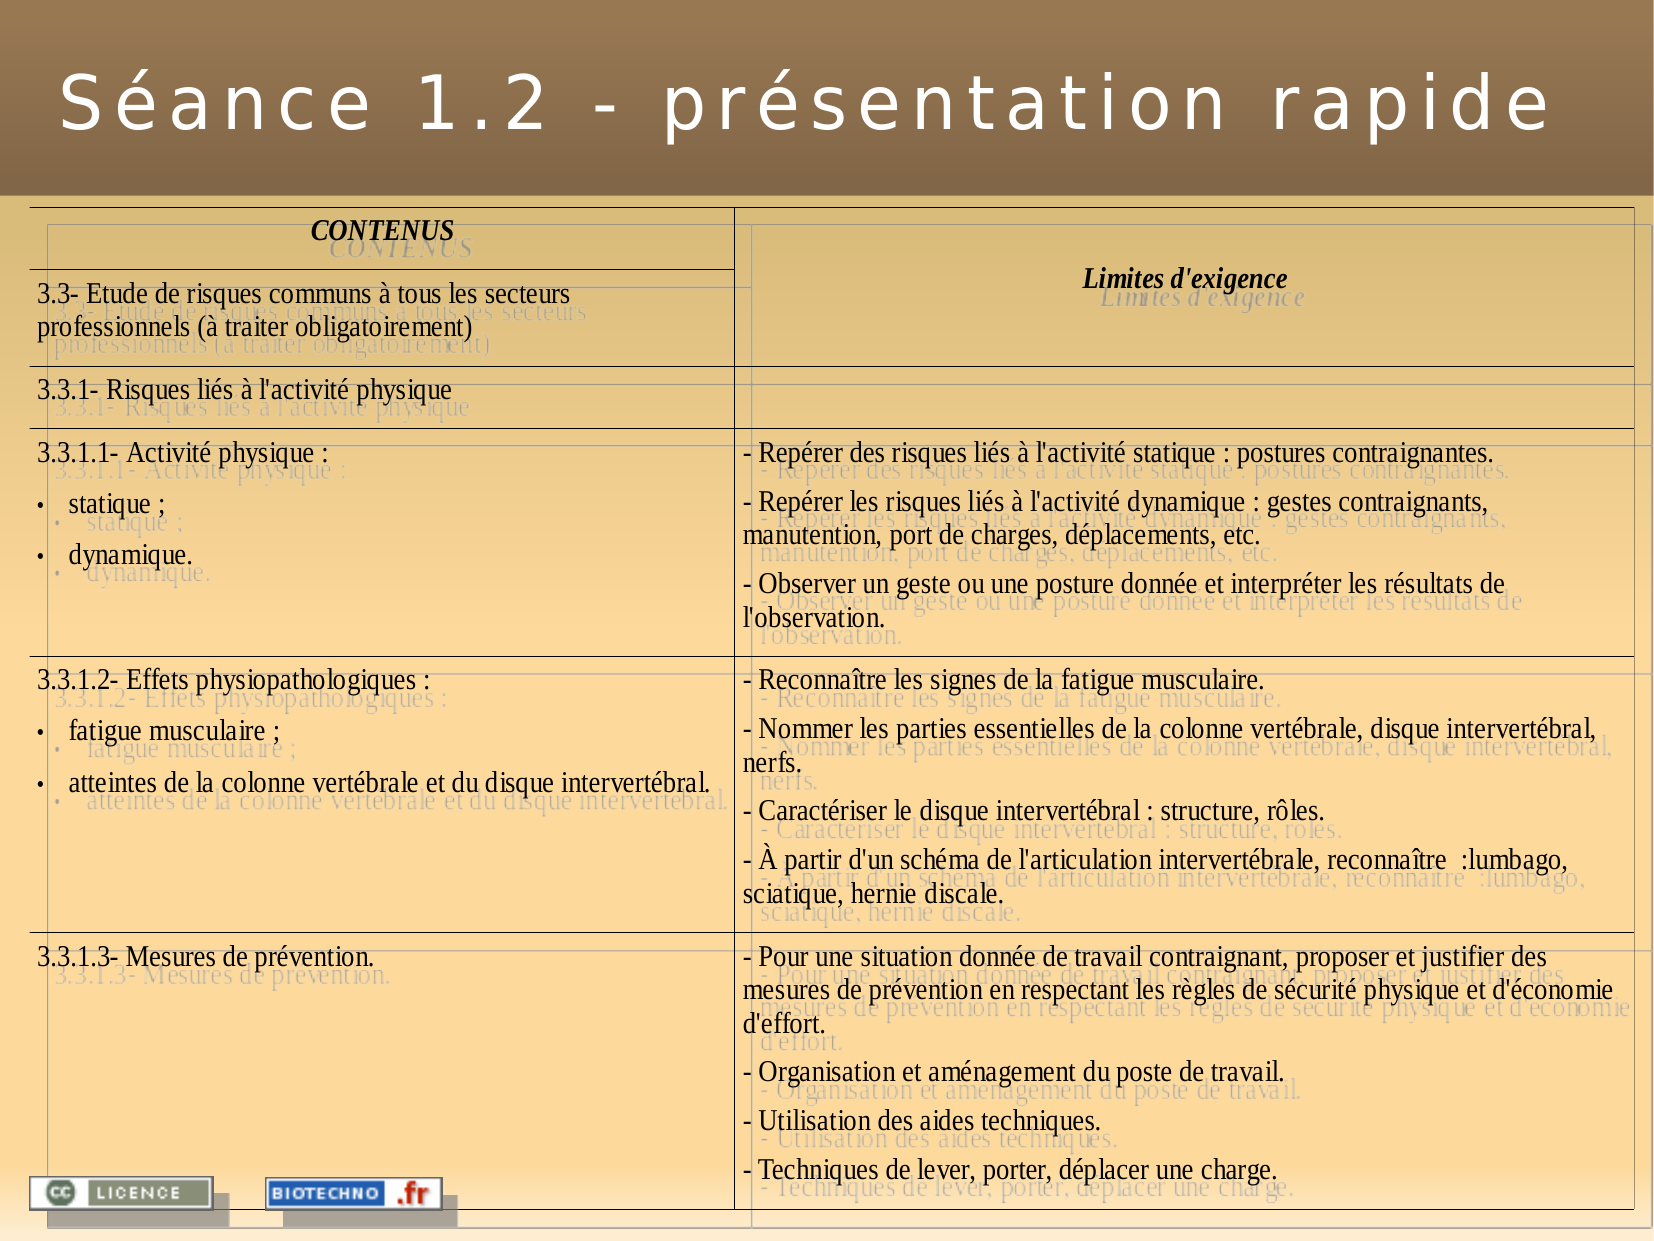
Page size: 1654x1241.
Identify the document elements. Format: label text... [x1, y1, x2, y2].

chart [29, 206, 1635, 1211]
picture [0, 0, 1654, 1241]
title Séance 1.2 - présentation rapide [59, 29, 1595, 178]
